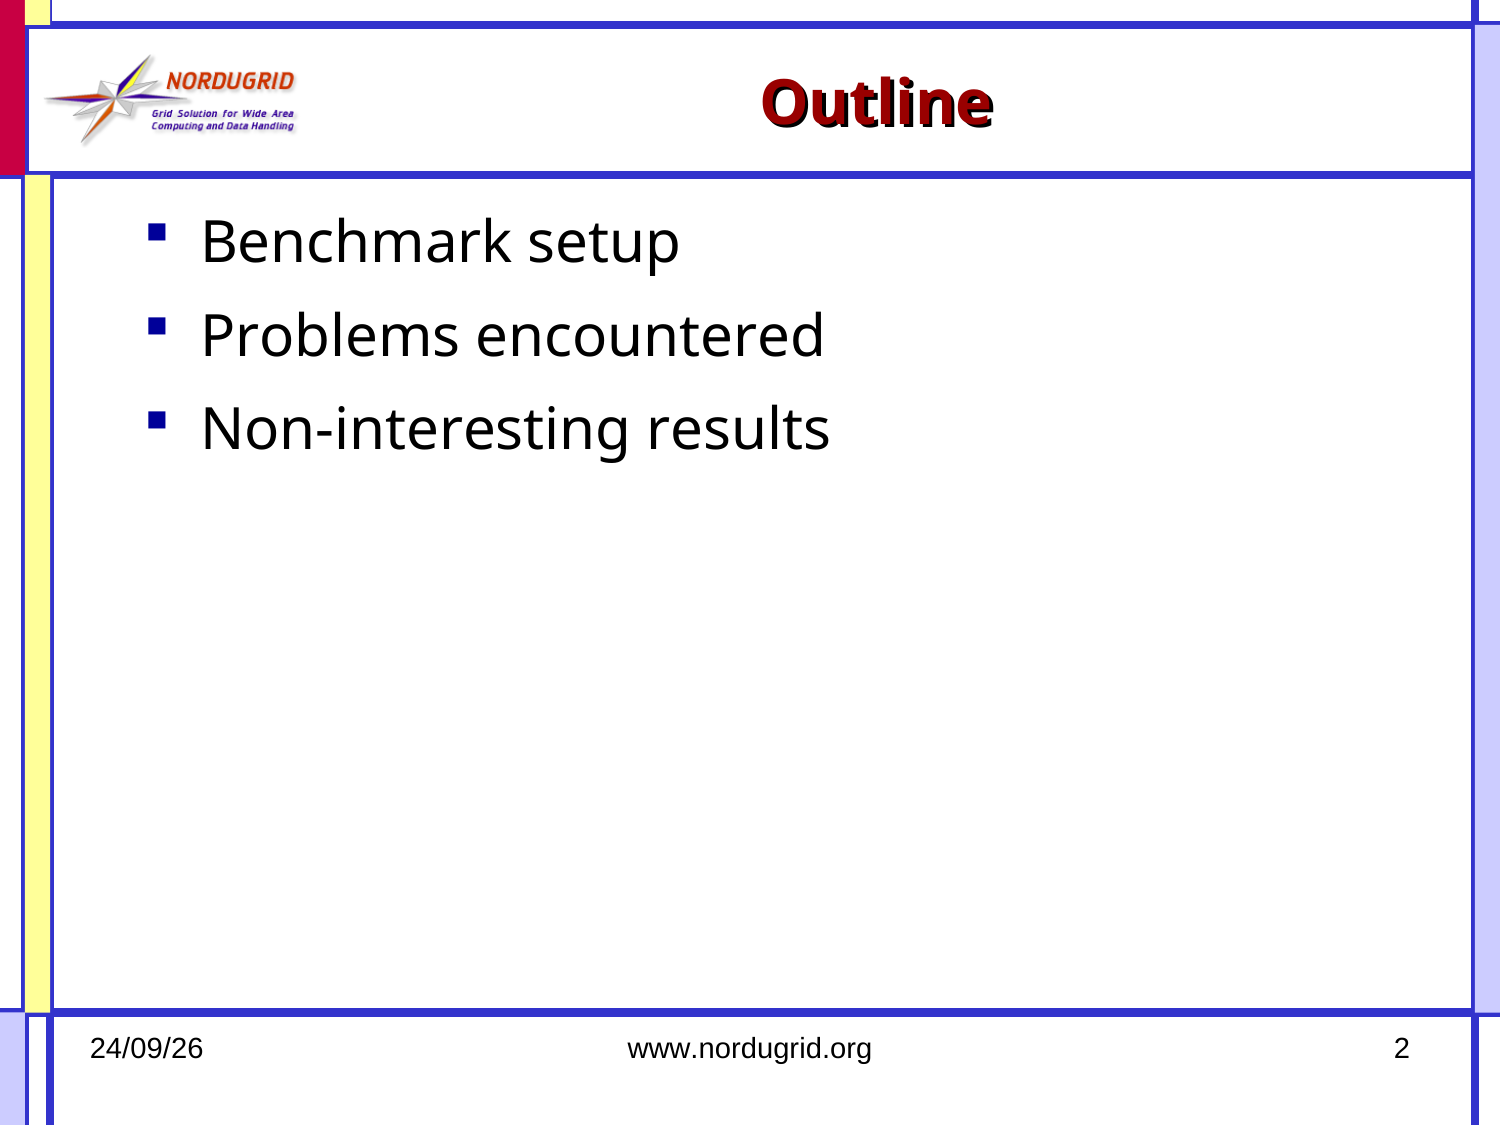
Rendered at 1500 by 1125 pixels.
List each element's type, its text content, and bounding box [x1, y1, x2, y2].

list Benchmark setup Problems encountered Non-interesting results [87, 200, 1426, 853]
title Outline [324, 17, 1428, 183]
picture [40, 49, 301, 148]
